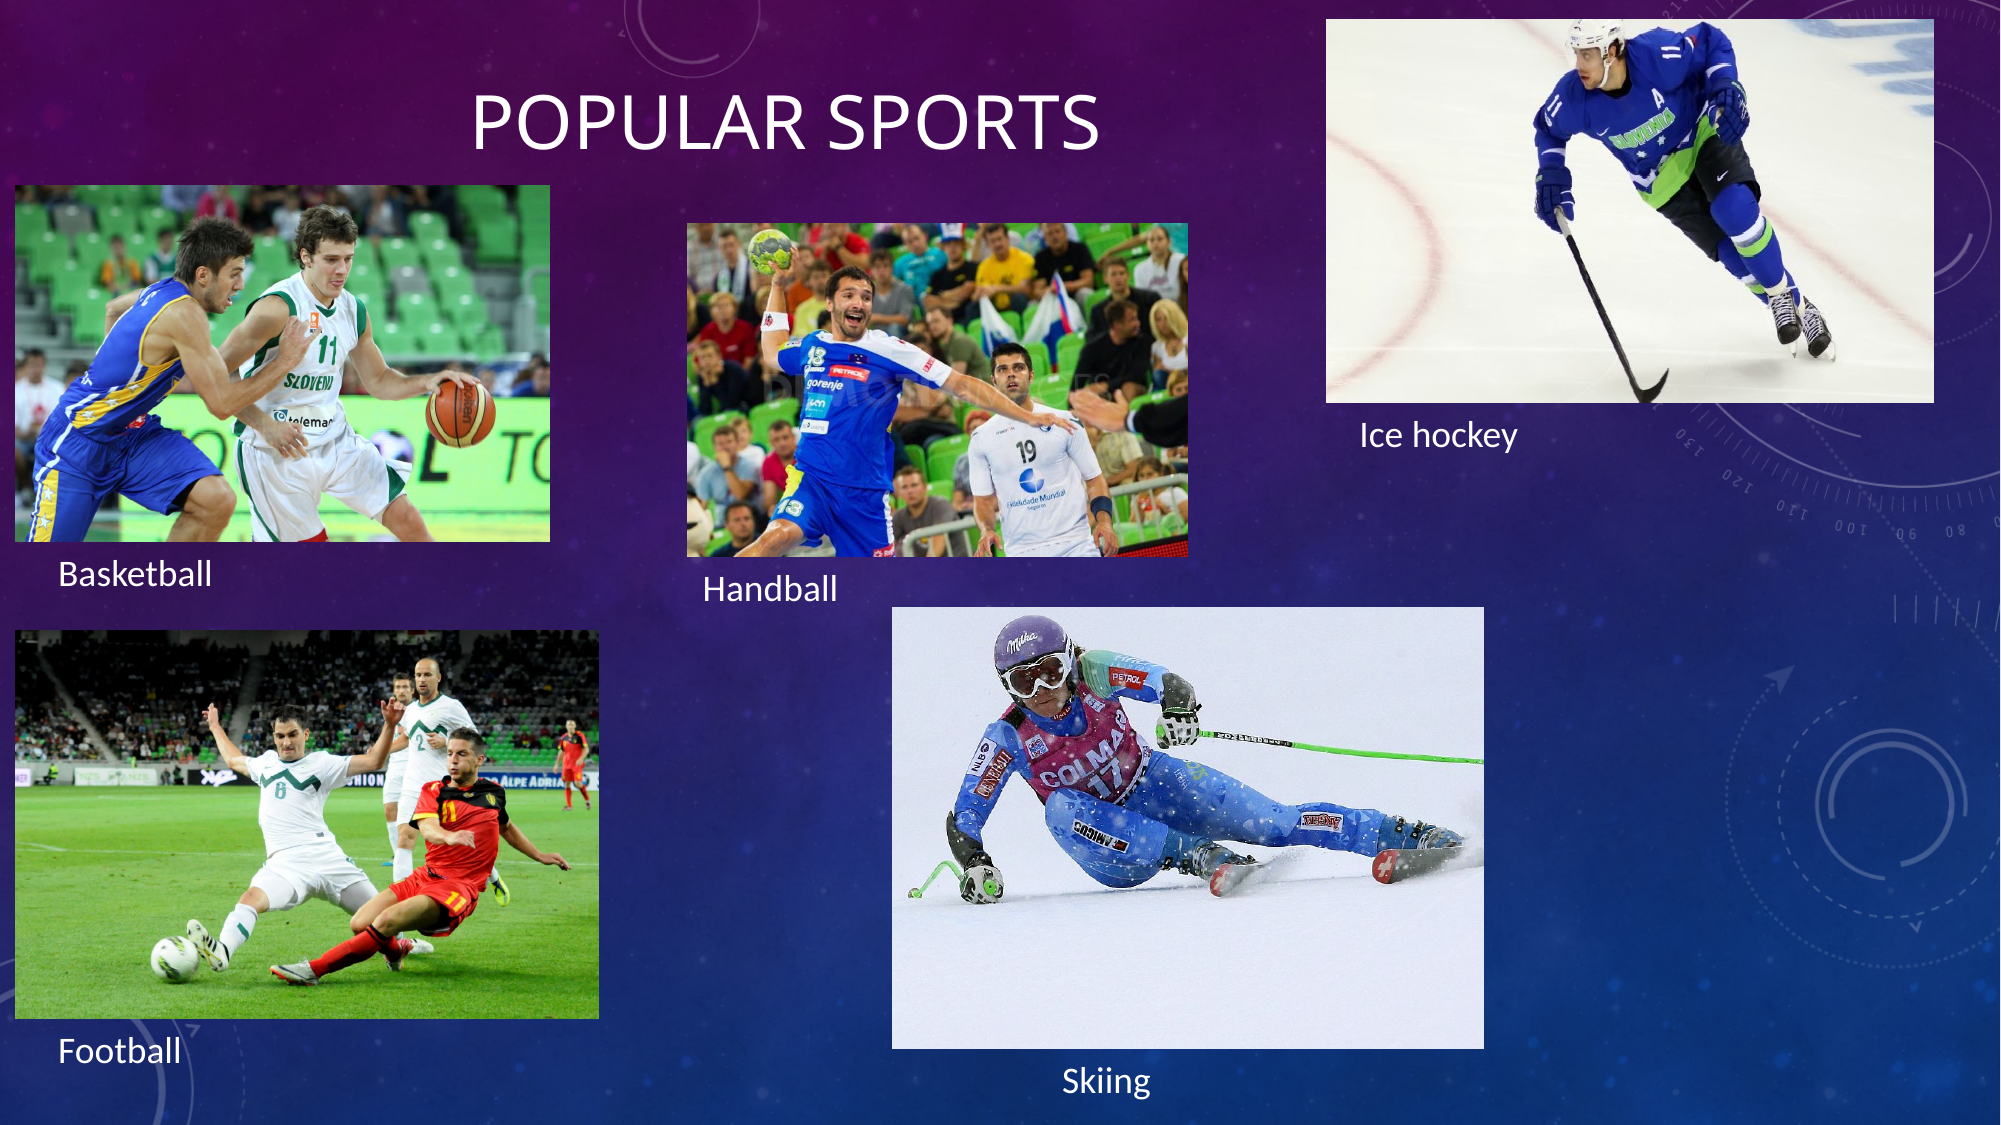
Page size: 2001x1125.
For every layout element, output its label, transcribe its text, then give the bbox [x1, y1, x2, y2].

title POPuLAR SPORTS [454, 0, 2000, 239]
text_box Football [43, 1018, 550, 1079]
picture [0, 0, 2001, 1125]
text_box Ice hockey [1344, 402, 1900, 463]
text_box Handball [687, 556, 1148, 617]
text_box Basketball [43, 541, 533, 601]
text_box Skiing [1047, 1048, 1606, 1109]
